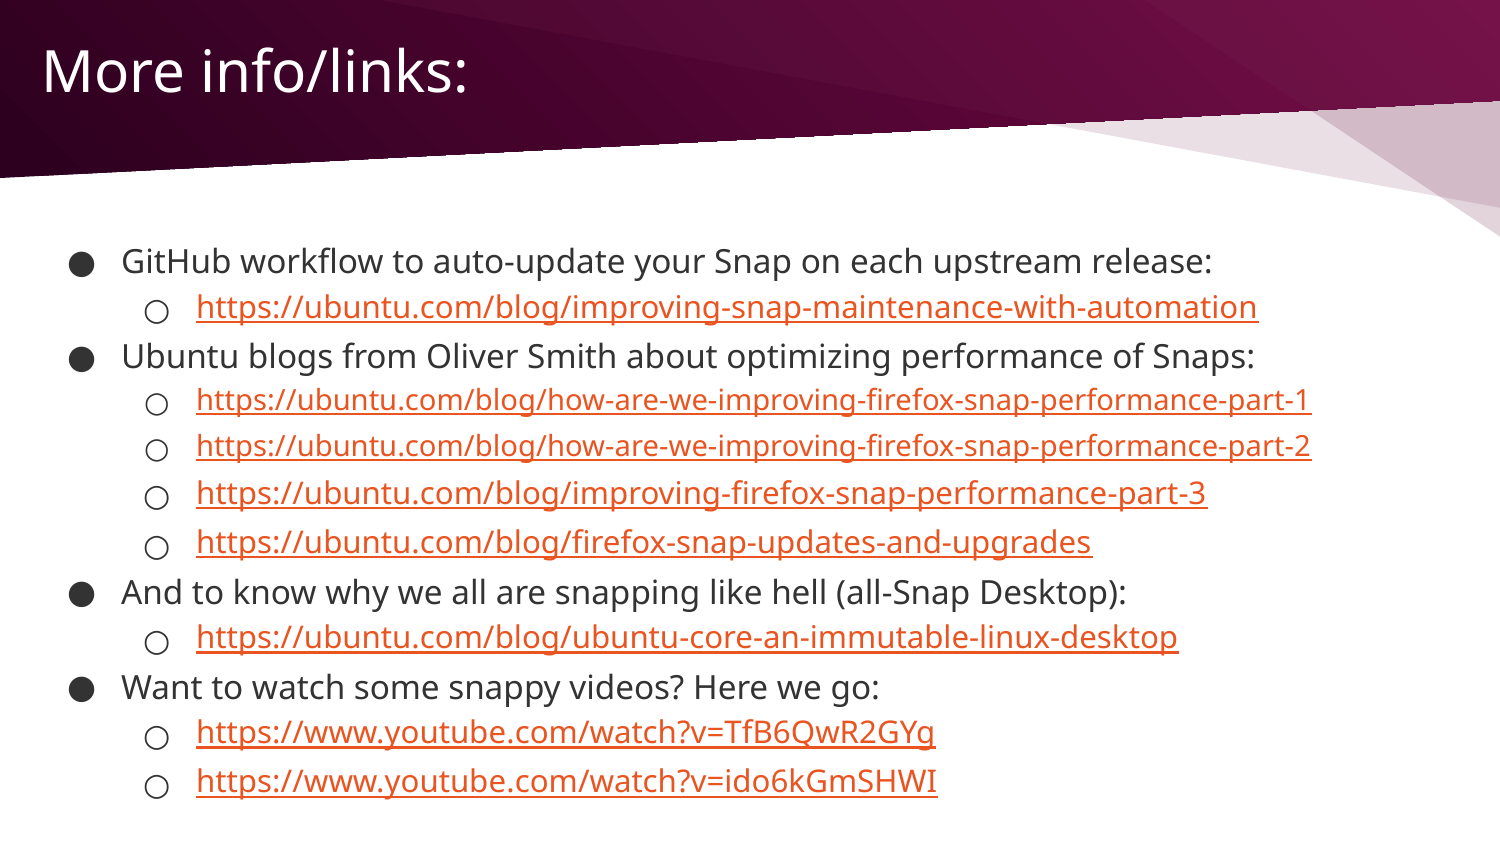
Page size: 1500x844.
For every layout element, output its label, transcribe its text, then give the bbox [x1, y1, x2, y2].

title More info/links: [41, 5, 1336, 134]
list GitHub workflow to auto-update your Snap on each upstream release: https://ubuntu.com/blog/improving-snap-maintenance-with-automation Ubuntu blogs from Oliver Smith about optimizing performance of Snaps: https://ubuntu.com/blog/how-are-we-improving-firefox-snap-performance-part-1 https://ubuntu.com/blog/how-are-we-improving-firefox-snap-performance-part-2 https://ubuntu.com/blog/improving-firefox-snap-performance-part-3 https://ubuntu.com/blog/firefox-snap-updates-and-upgrades And to know why we all are snapping like hell (all-Snap Desktop): https://ubuntu.com/blog/ubuntu-core-an-immutable-linux-desktop Want to watch some snappy videos? Here we go: https://www.youtube.com/watch?v=TfB6QwR2GYg https://www.youtube.com/watch?v=ido6kGmSHWI [35, 229, 1324, 789]
